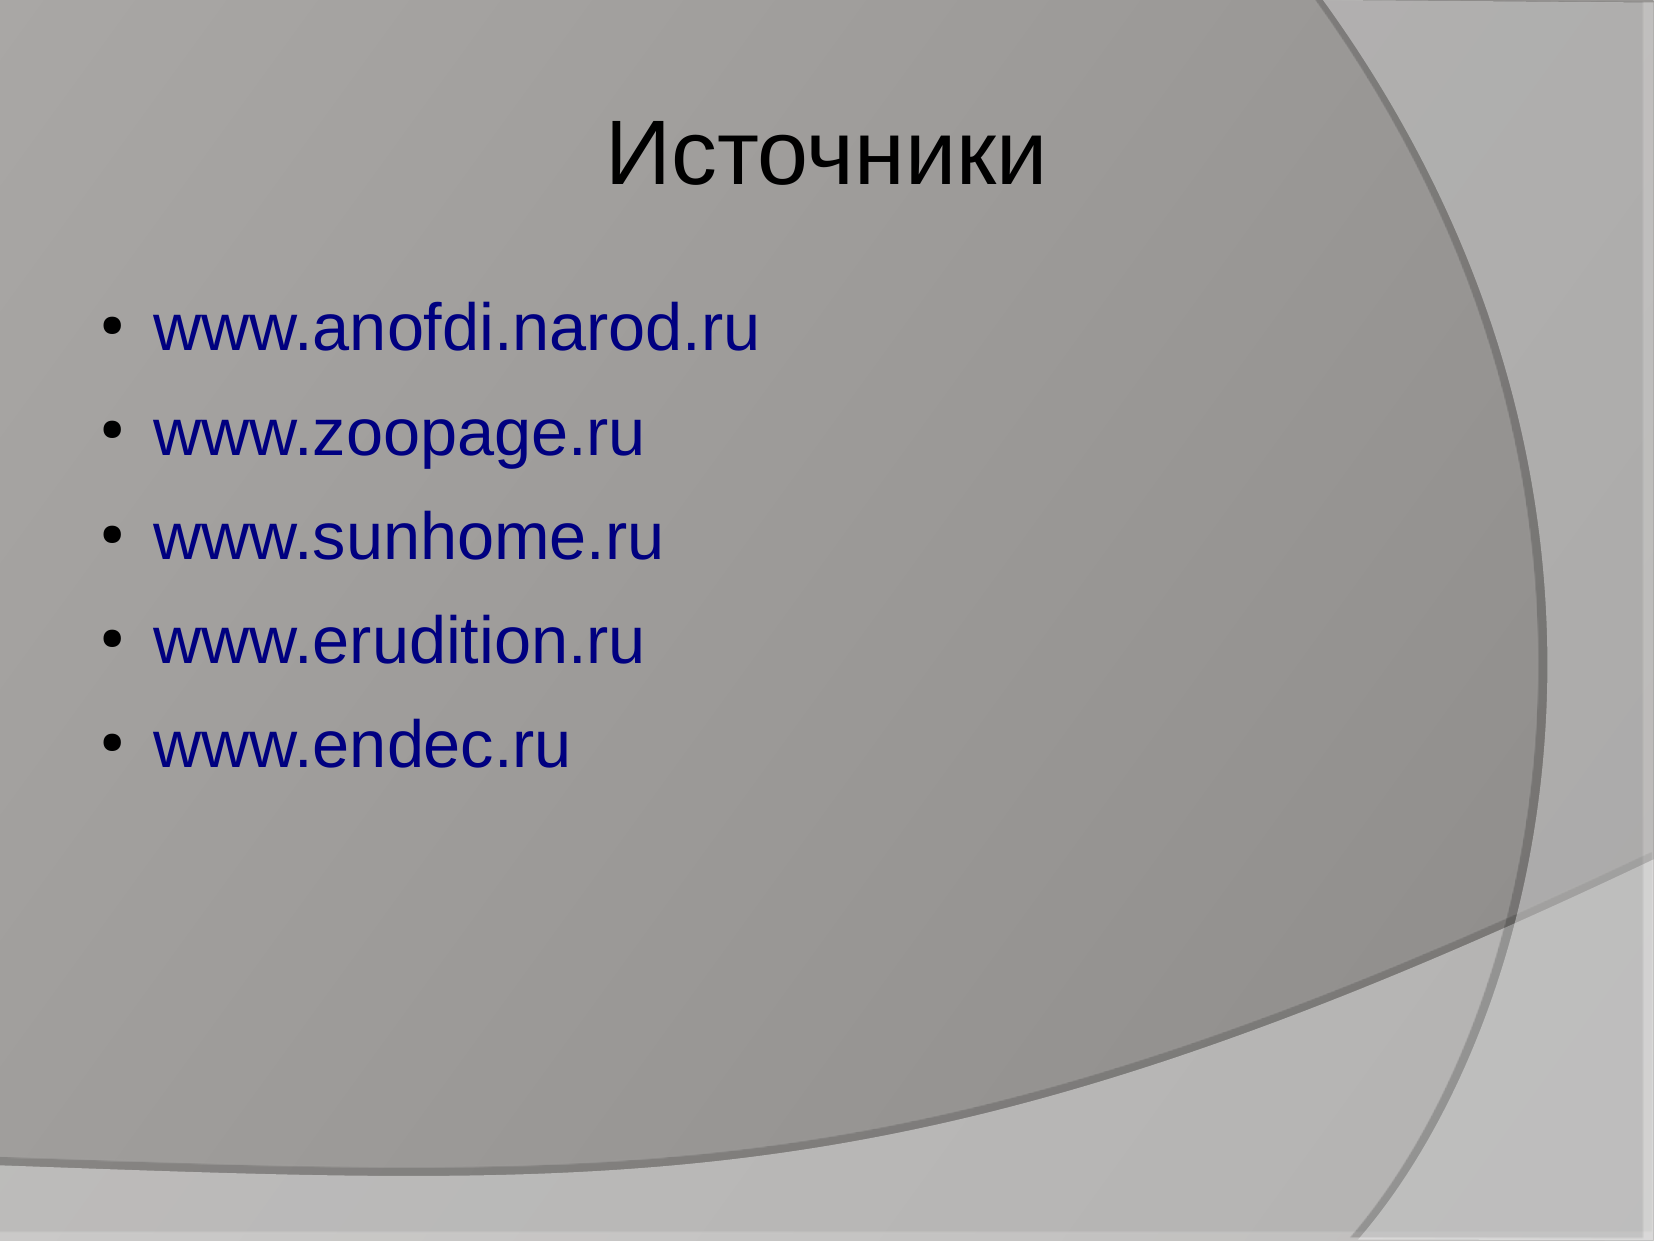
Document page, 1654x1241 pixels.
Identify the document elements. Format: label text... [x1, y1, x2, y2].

list www.anofdi.narod.ru www.zoopage.ru www.sunhome.ru www.erudition.ru www.endec.ru [82, 290, 1571, 1109]
title Источники [82, 49, 1571, 257]
